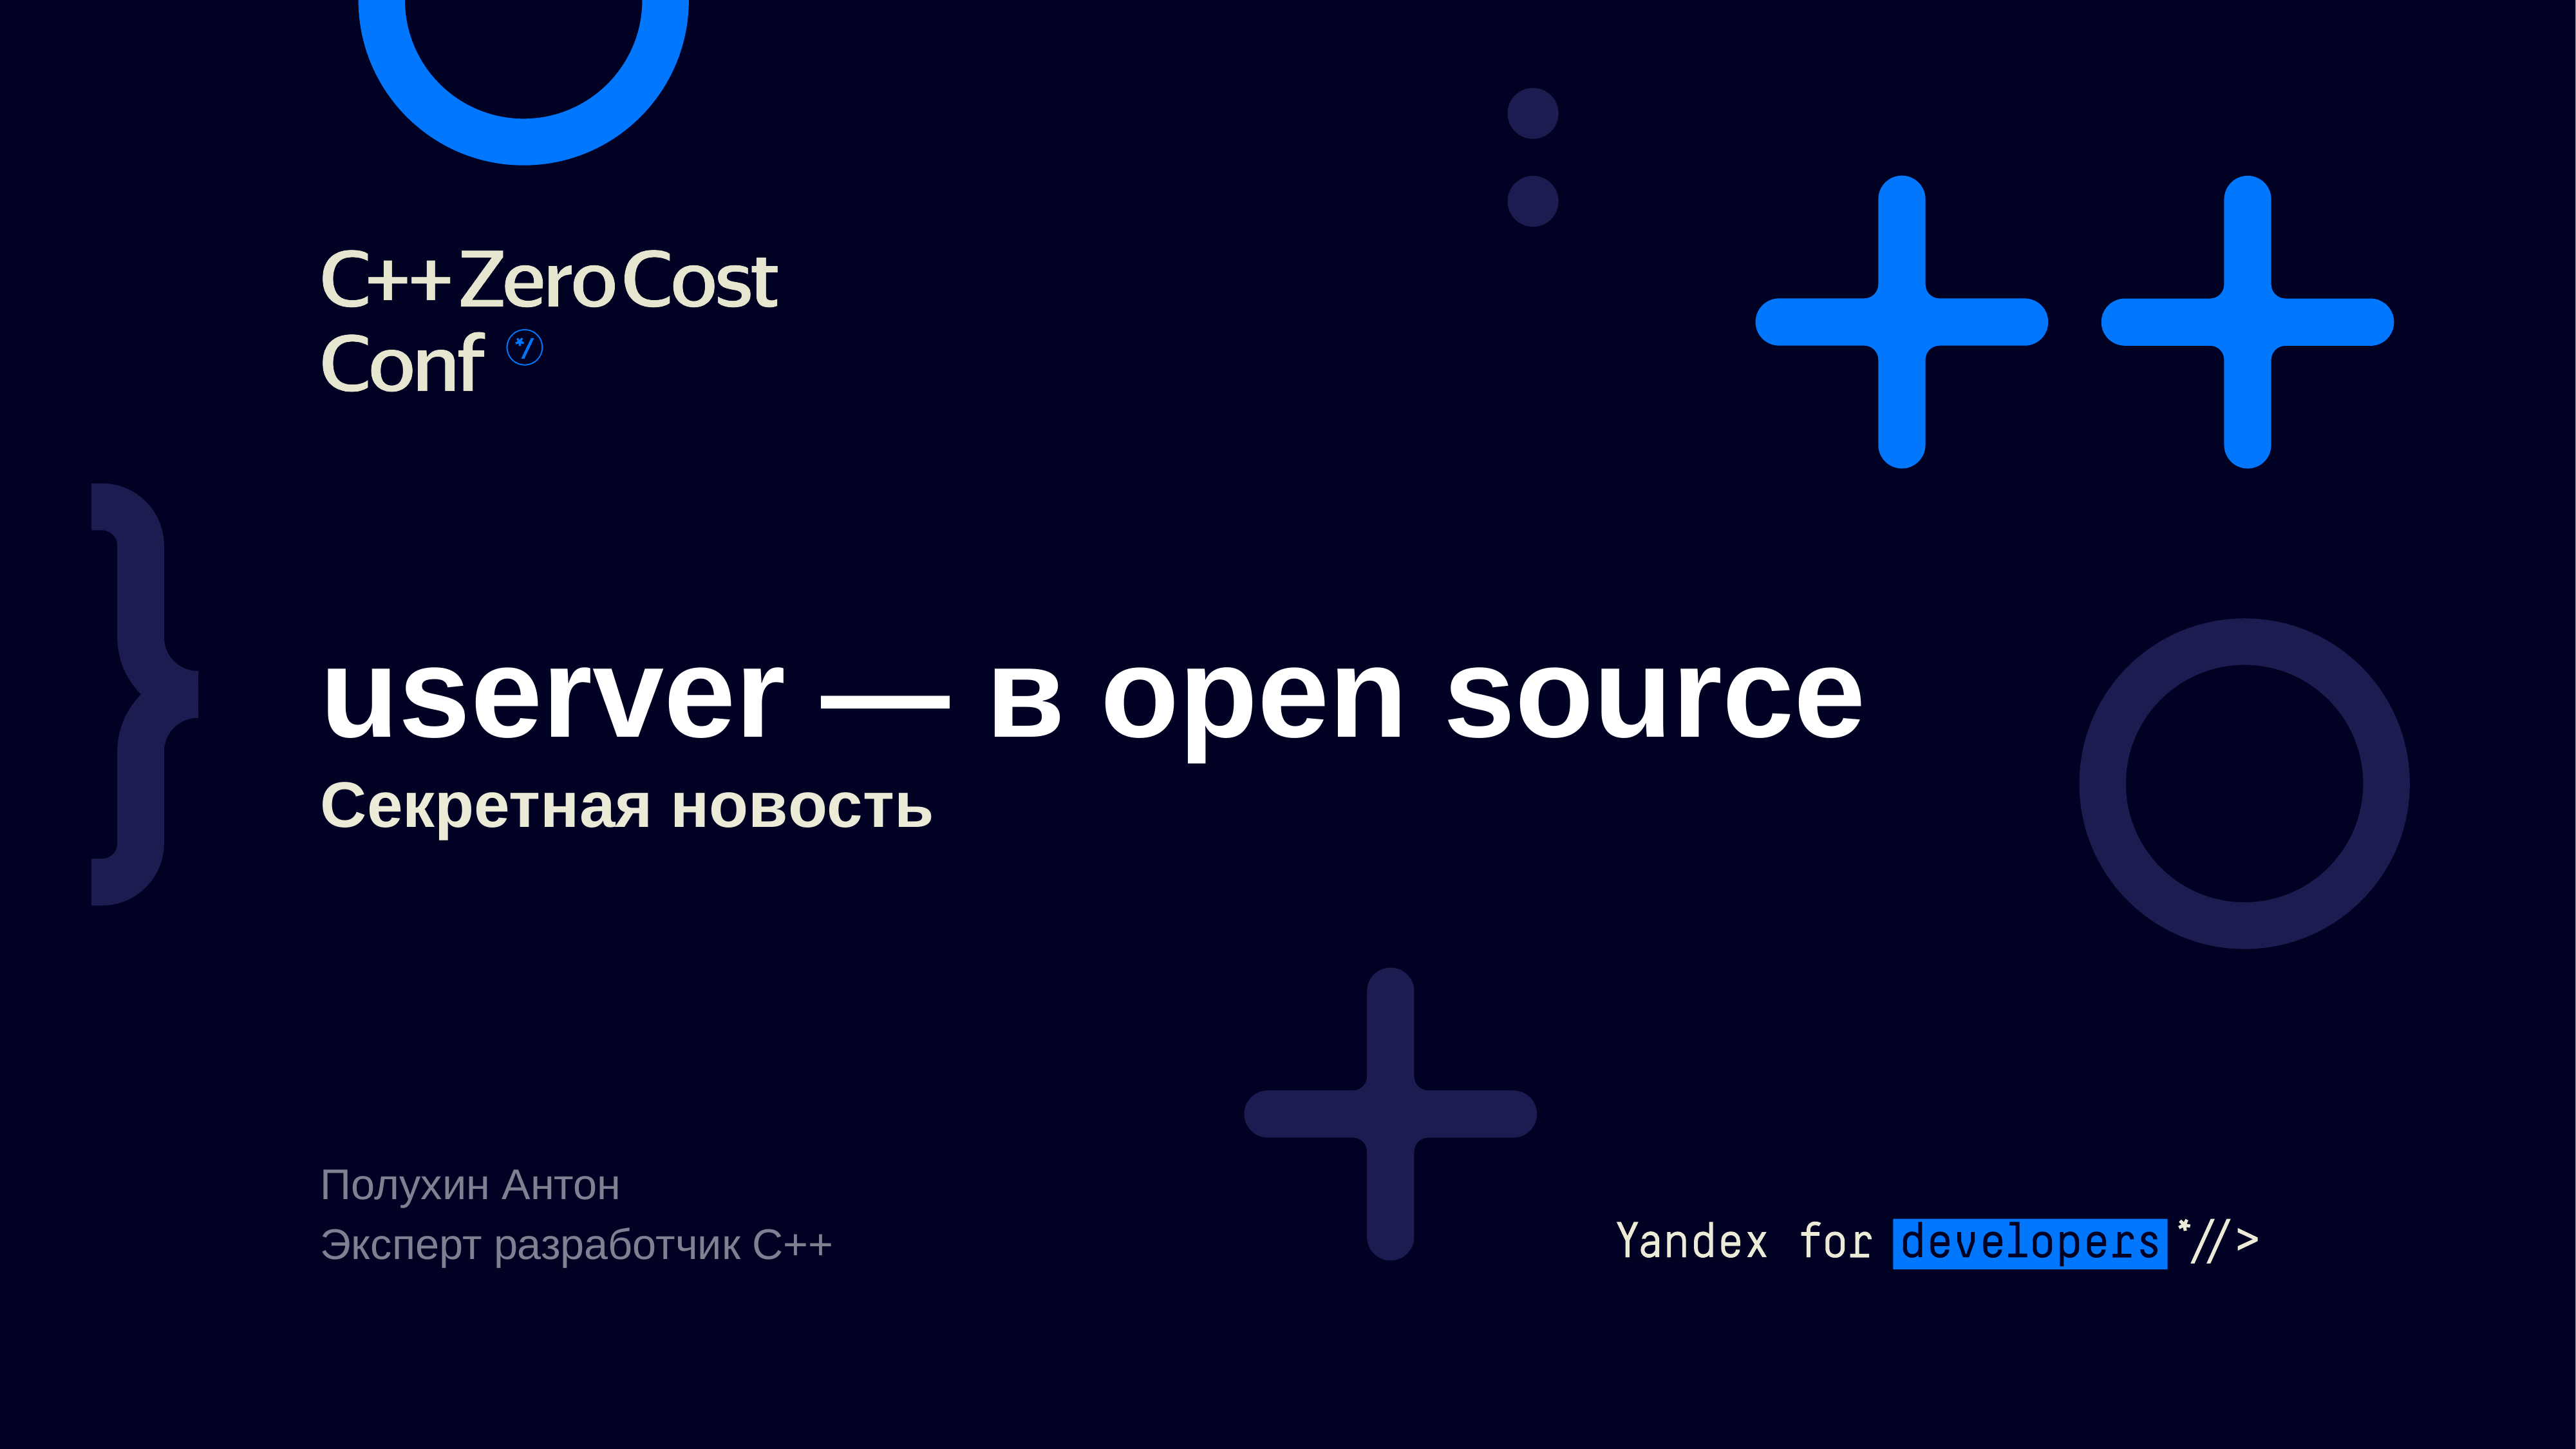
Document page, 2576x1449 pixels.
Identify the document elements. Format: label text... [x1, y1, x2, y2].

subtitle Полухин Антон Эксперт разработчик C++ [320, 1072, 1134, 1268]
title userver — в open source Секретная новость [320, 442, 2280, 985]
picture [320, 238, 789, 410]
